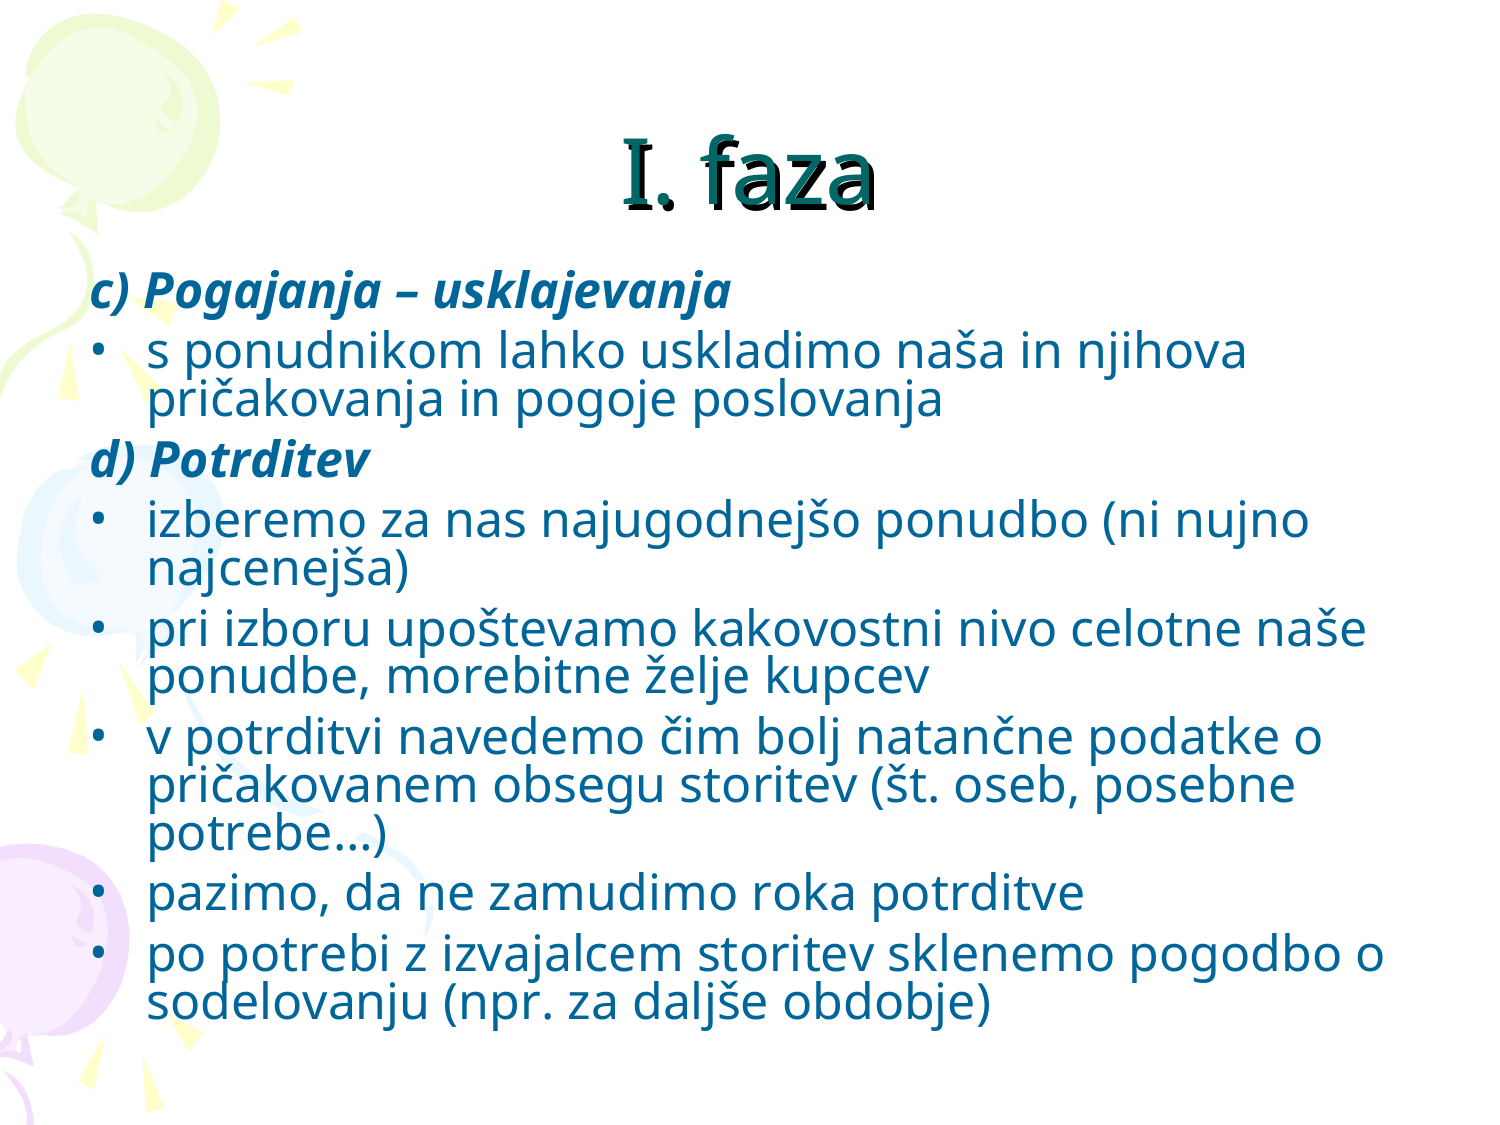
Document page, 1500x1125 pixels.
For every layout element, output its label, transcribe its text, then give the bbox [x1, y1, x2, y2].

list c) Pogajanja – usklajevanja s ponudnikom lahko uskladimo naša in njihova pričakovanja in pogoje poslovanja d) Potrditev izberemo za nas najugodnejšo ponudbo (ni nujno najcenejša) pri izboru upoštevamo kakovostni nivo celotne naše ponudbe, morebitne želje kupcev v potrditvi navedemo čim bolj natančne podatke o pričakovanem obsegu storitev (št. oseb, posebne potrebe…) pazimo, da ne zamudimo roka potrditve po potrebi z izvajalcem storitev sklenemo pogodbo o sodelovanju (npr. za daljše obdobje) [75, 262, 1426, 994]
title I. faza [72, 16, 1426, 233]
